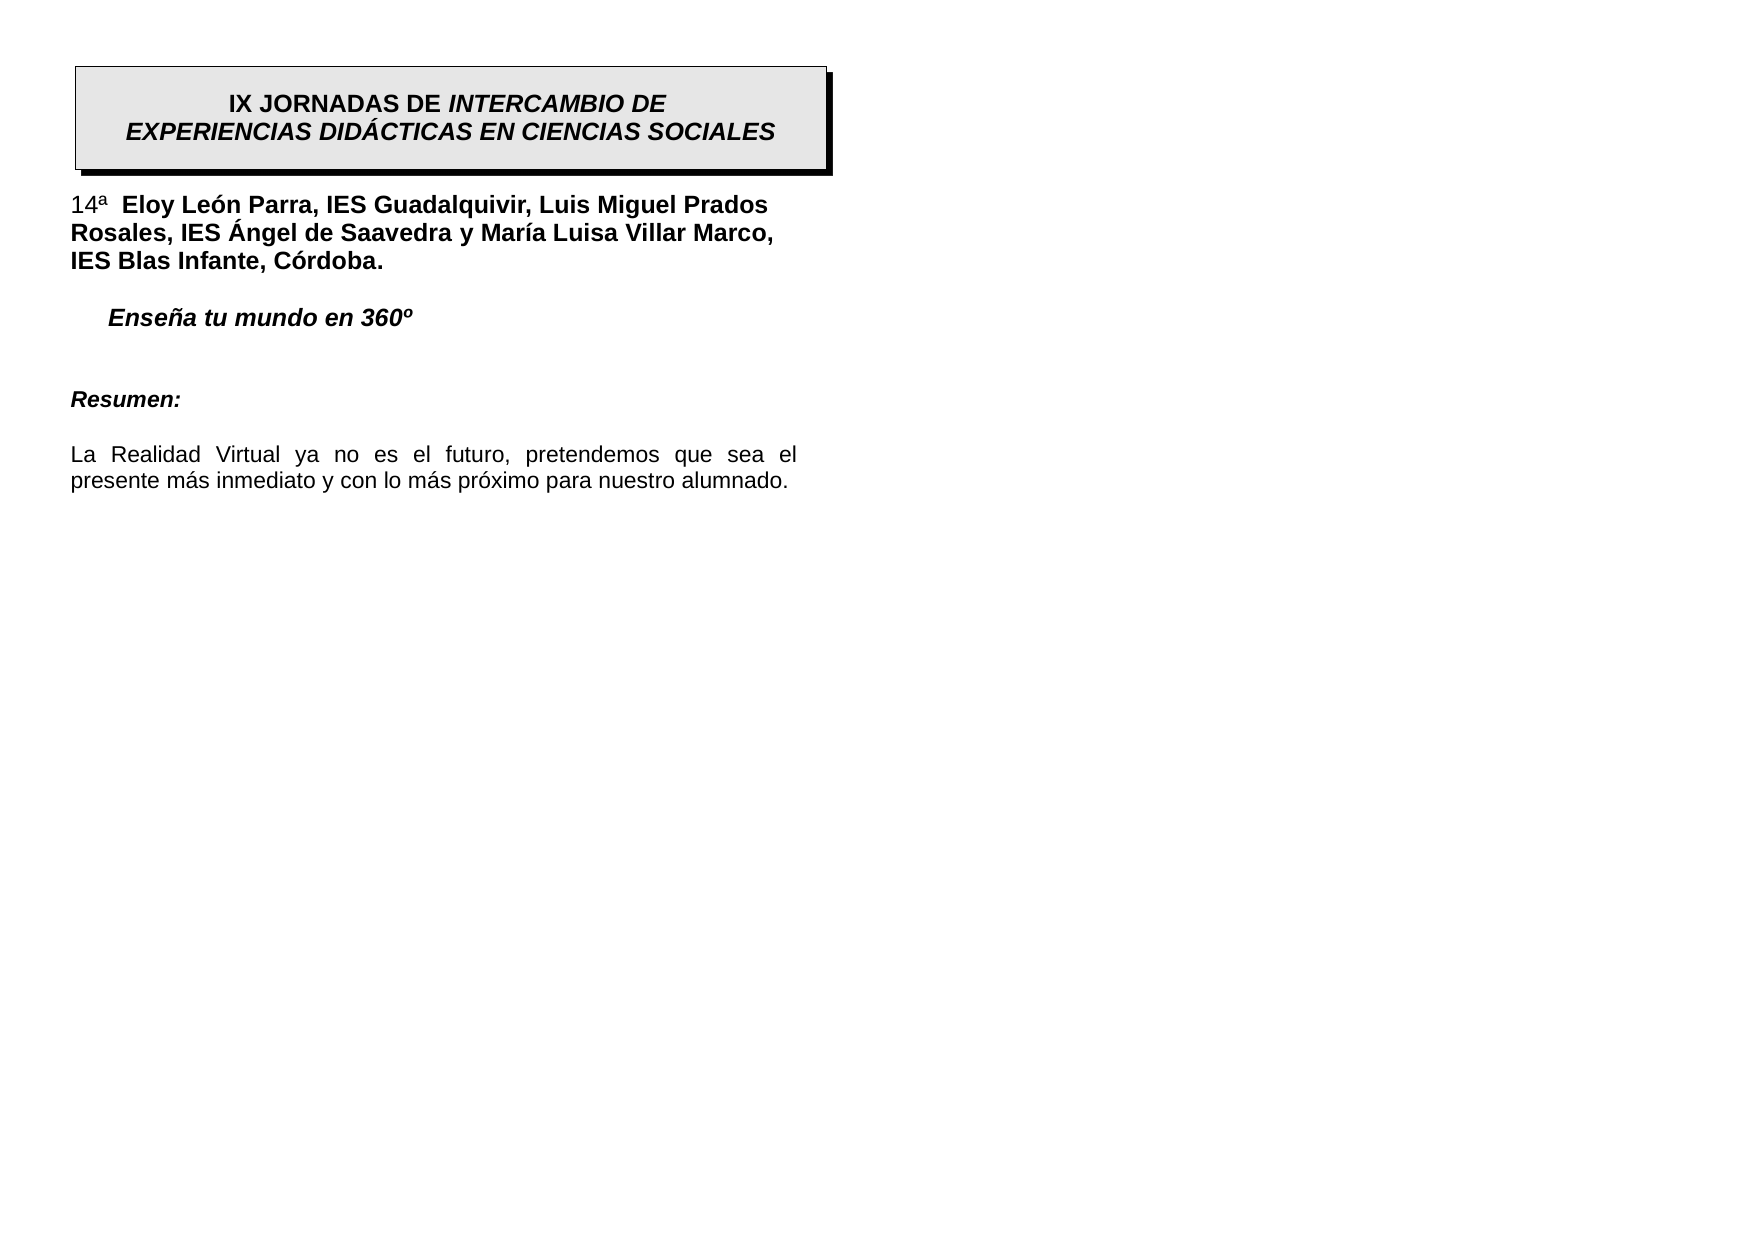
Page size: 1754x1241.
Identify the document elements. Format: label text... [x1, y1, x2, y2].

list 14ª Eloy León Parra, IES Guadalquivir, Luis Miguel Prados Rosales, IES Ángel de Saavedra y María Luisa Villar Marco, IES Blas Infante, Córdoba. Enseña tu mundo en 360º Resumen: La Realidad Virtual ya no es el futuro, pretendemos que sea el presente más inmediato y con lo más próximo para nuestro alumnado. [70, 190, 798, 1152]
title IX JORNADAS DE INTERCAMBIO DE EXPERIENCIAS DIDÁCTICAS EN CIENCIAS SOCIALES [75, 66, 827, 170]
